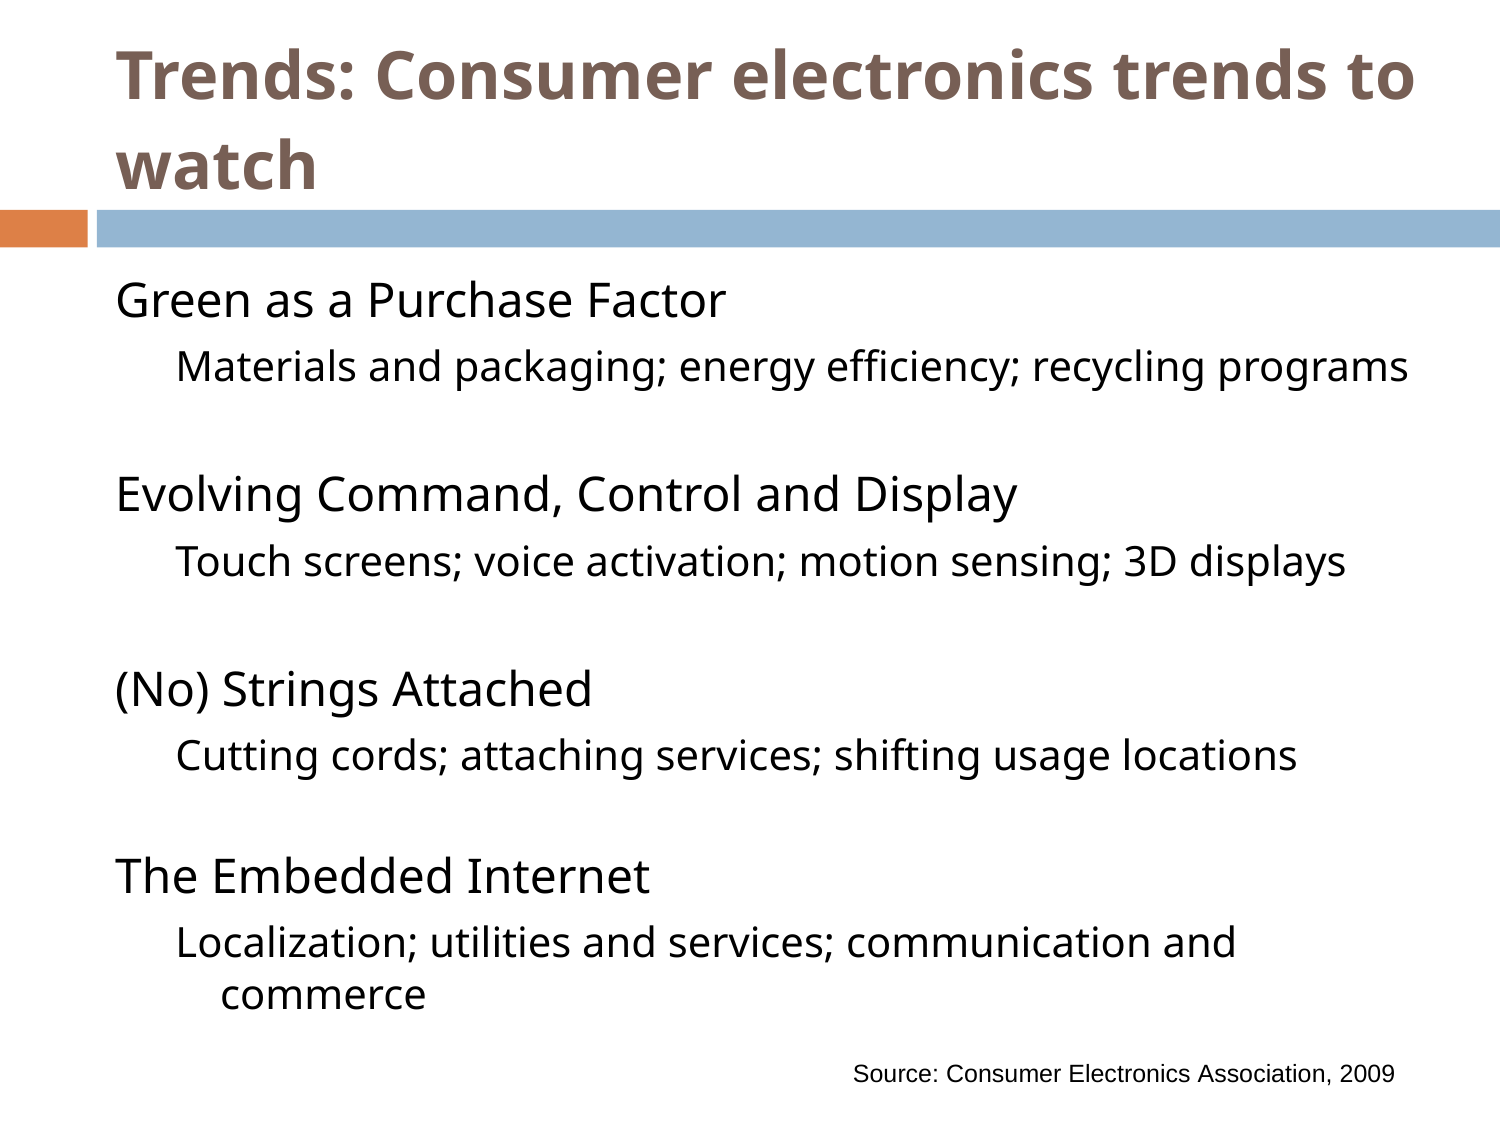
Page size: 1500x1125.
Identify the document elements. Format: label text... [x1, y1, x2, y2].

text_box Source: Consumer Electronics Association, 2009 [838, 1050, 1412, 1096]
title Trends: Consumer electronics trends to watch [100, 31, 1438, 207]
list Green as a Purchase Factor Materials and packaging; energy efficiency; recycling programs Evolving Command, Control and Display Touch screens; voice activation; motion sensing; 3D displays (No) Strings Attached Cutting cords; attaching services; shifting usage locations The Embedded Internet Localization; utilities and services; communication and commerce [100, 262, 1471, 1001]
